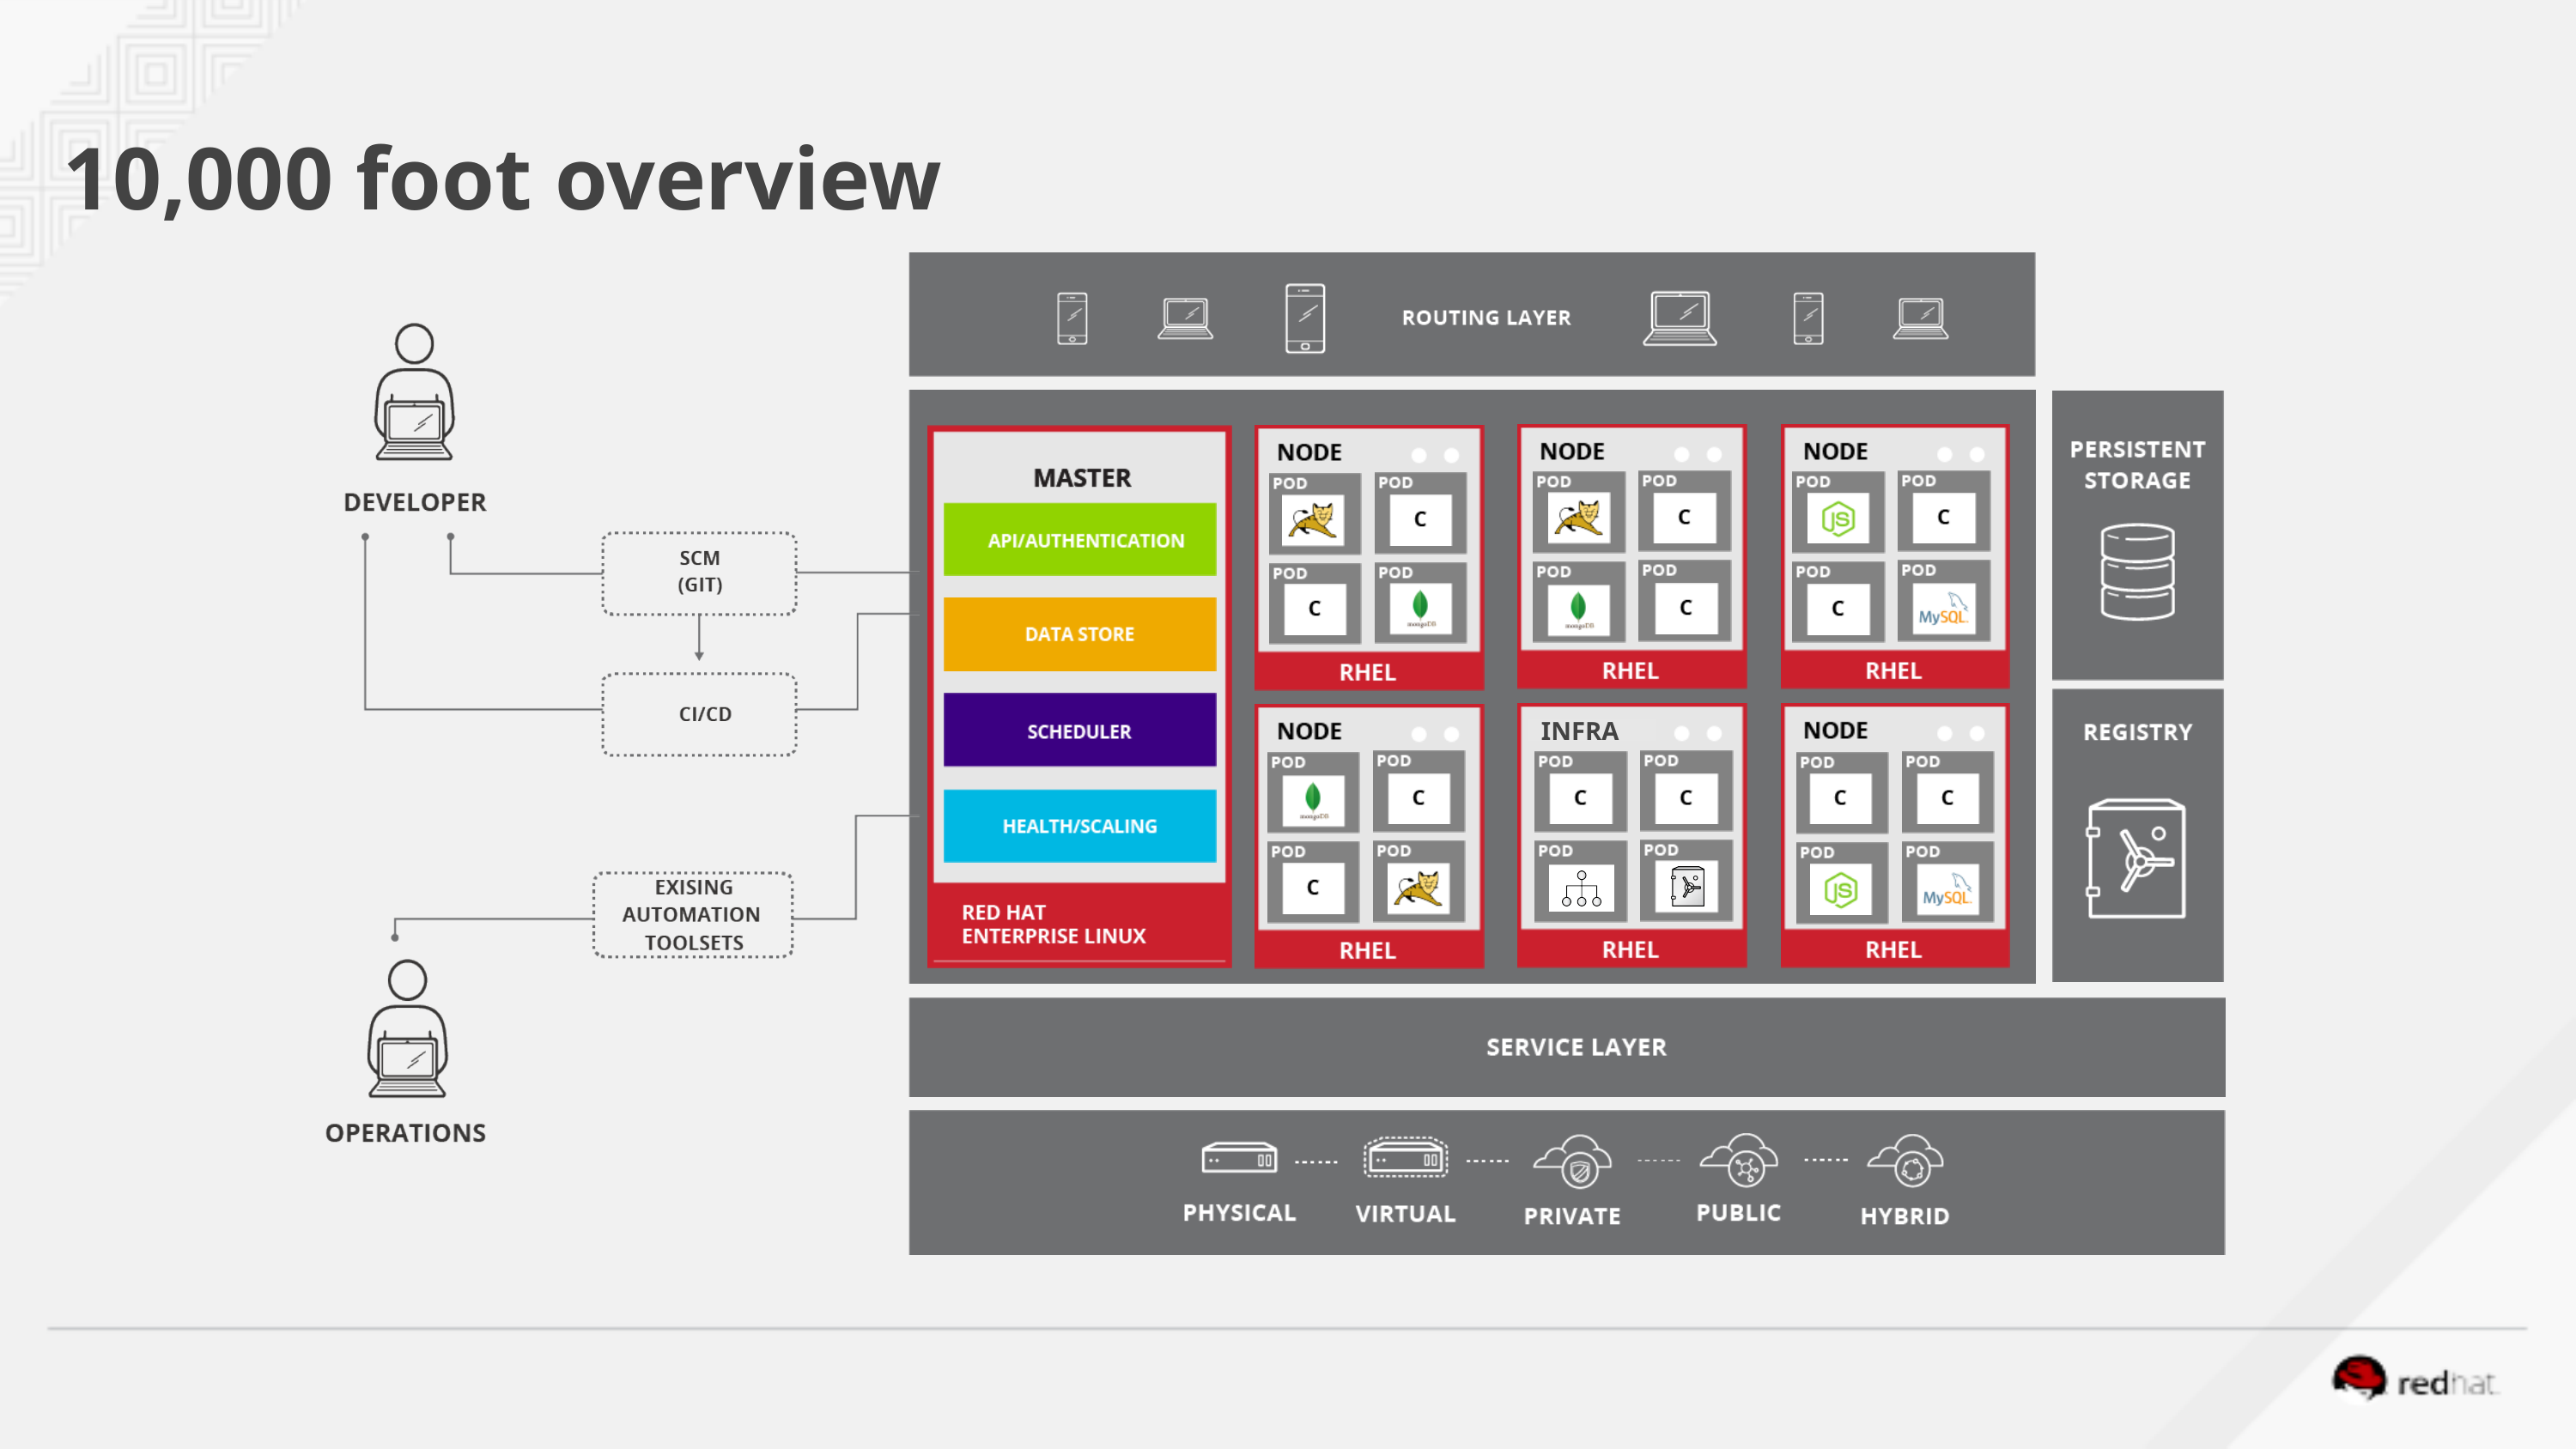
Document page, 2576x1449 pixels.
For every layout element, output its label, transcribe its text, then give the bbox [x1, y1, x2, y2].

title 10,000 foot overview [38, 125, 1336, 225]
picture [0, 0, 2576, 1449]
text_box INFRA [1528, 718, 1657, 742]
text_box [1549, 864, 1614, 912]
